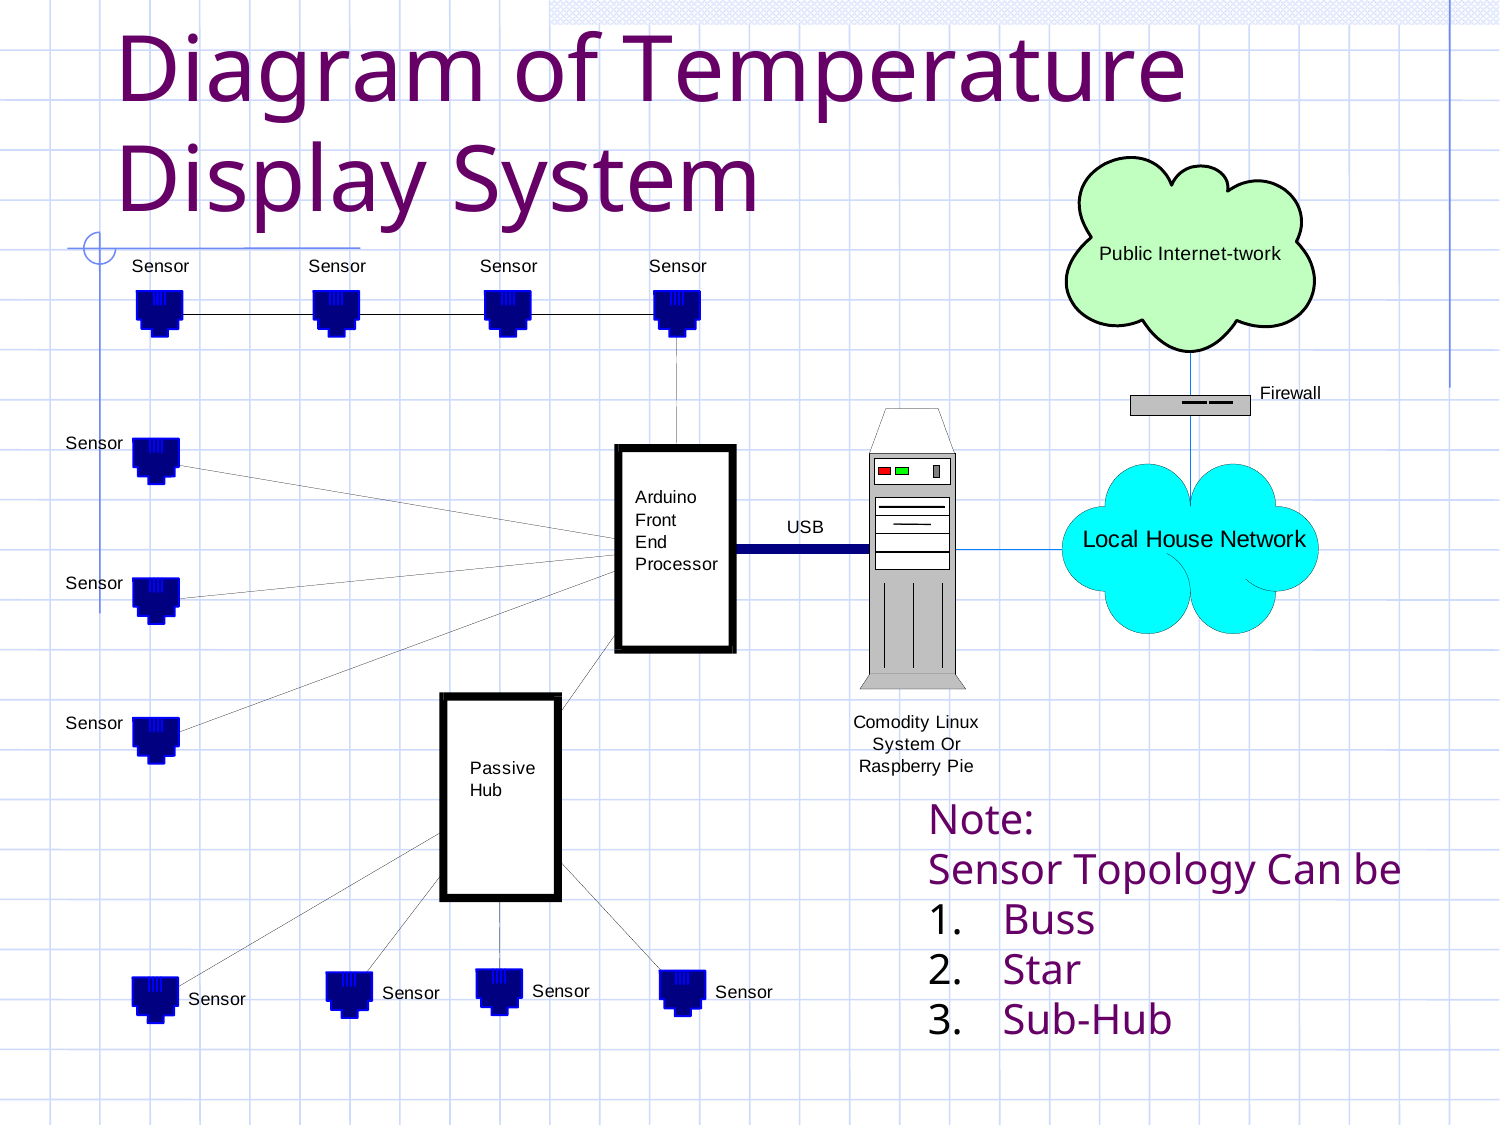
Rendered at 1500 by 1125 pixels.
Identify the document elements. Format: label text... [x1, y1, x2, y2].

text_box Note: Sensor Topology Can be Buss Star Sub-Hub [912, 785, 1500, 1051]
picture [1451, 0, 1500, 25]
title Diagram of Temperature Display System [99, 1, 1486, 238]
picture [0, 125, 1437, 1125]
